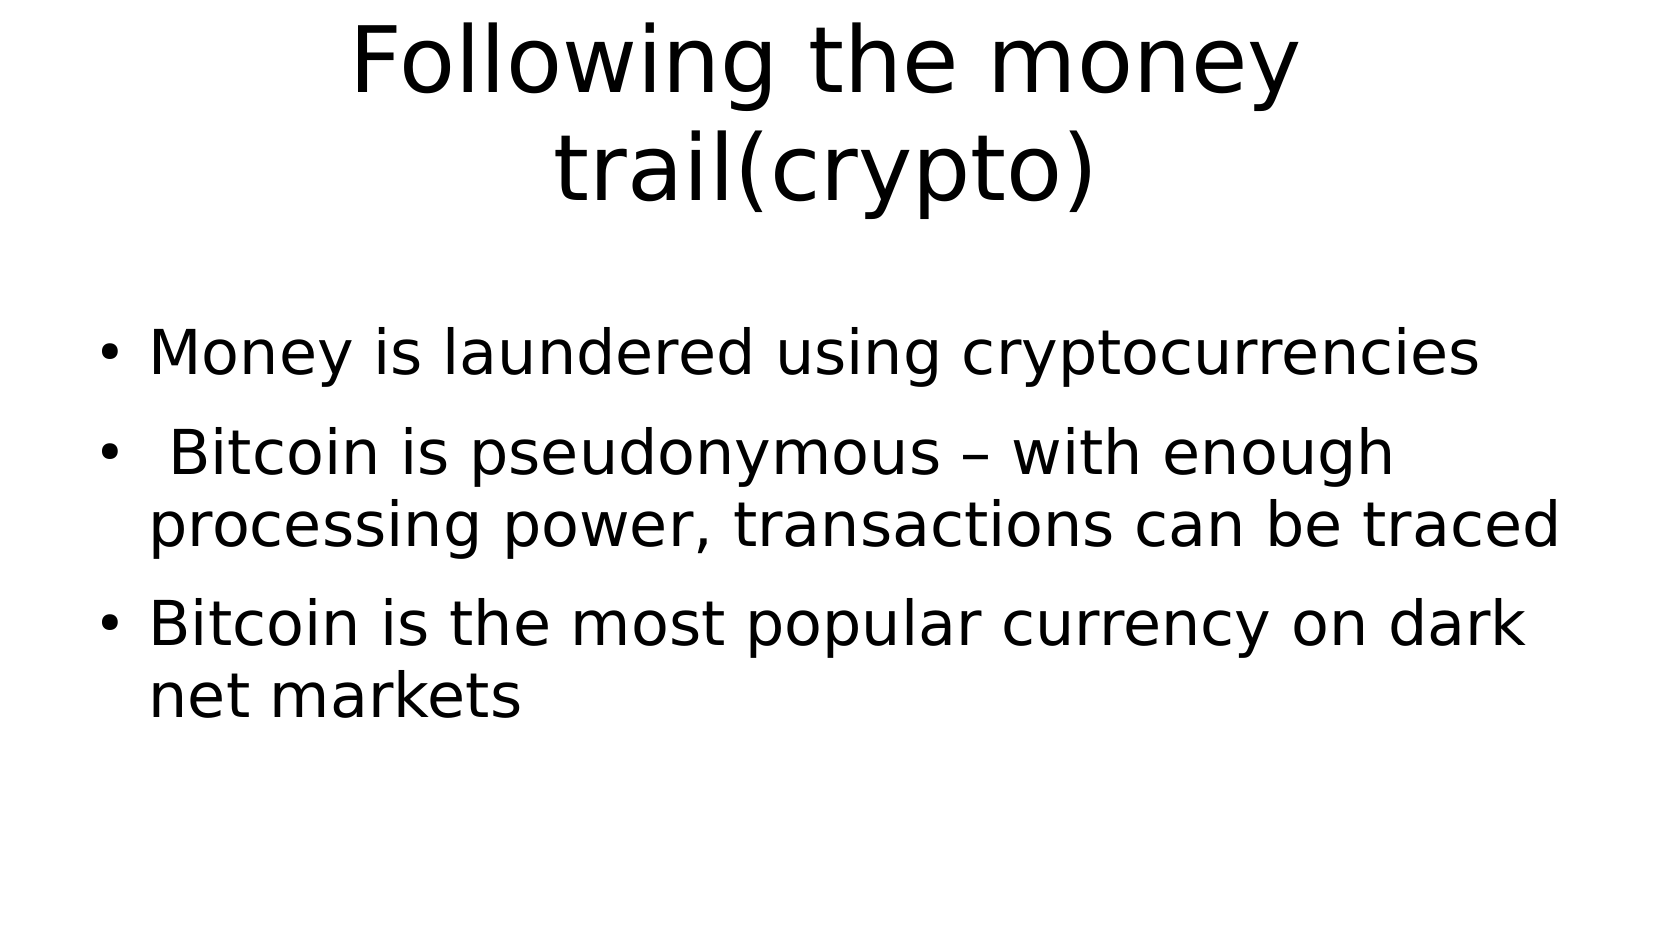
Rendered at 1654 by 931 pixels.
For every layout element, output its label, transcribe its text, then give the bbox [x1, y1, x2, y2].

title Following the money trail(crypto) [82, 7, 1571, 217]
list Money is laundered using cryptocurrencies Bitcoin is pseudonymous – with enough processing power, transactions can be traced Bitcoin is the most popular currency on dark net markets [82, 217, 1571, 758]
